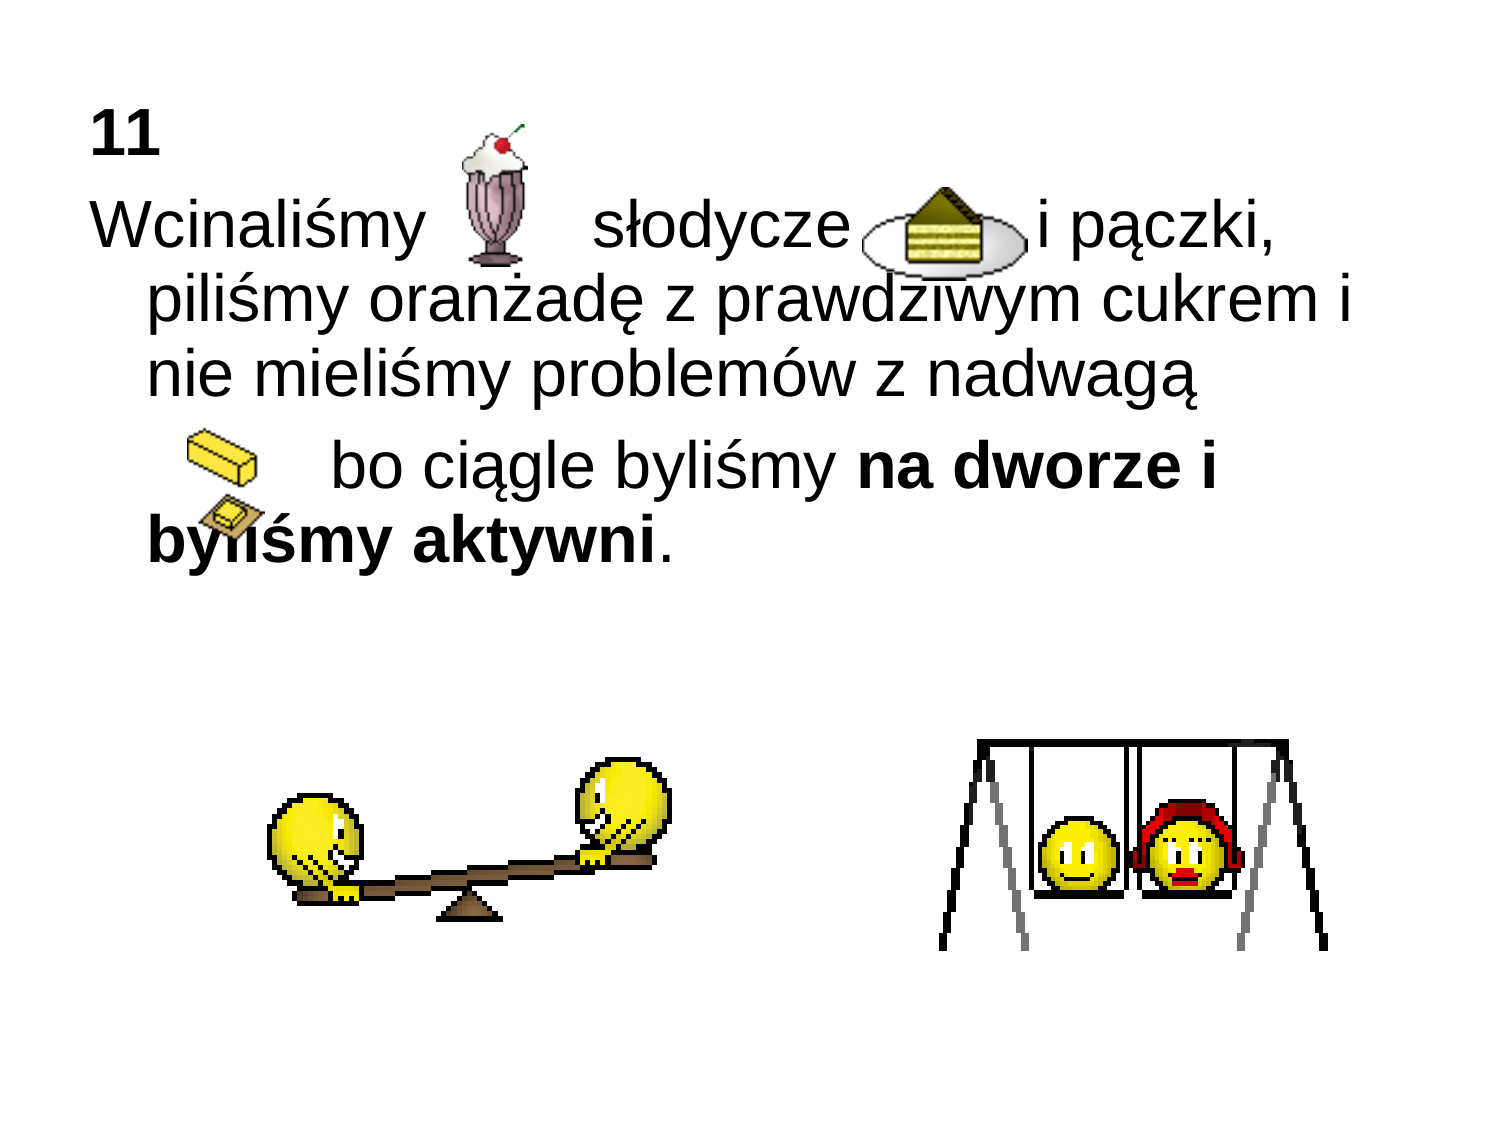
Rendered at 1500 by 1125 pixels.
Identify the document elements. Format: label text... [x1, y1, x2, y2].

picture [939, 739, 1328, 952]
picture [862, 187, 1028, 281]
picture [187, 424, 265, 544]
list 11 Wcinaliśmy słodycze i pączki, piliśmy oranżadę z prawdziwym cukrem i nie mieliśmy problemów z nadwagą bo ciągle byliśmy na dworze i byliśmy aktywni. [75, 87, 1426, 831]
picture [262, 737, 688, 922]
picture [462, 124, 528, 267]
